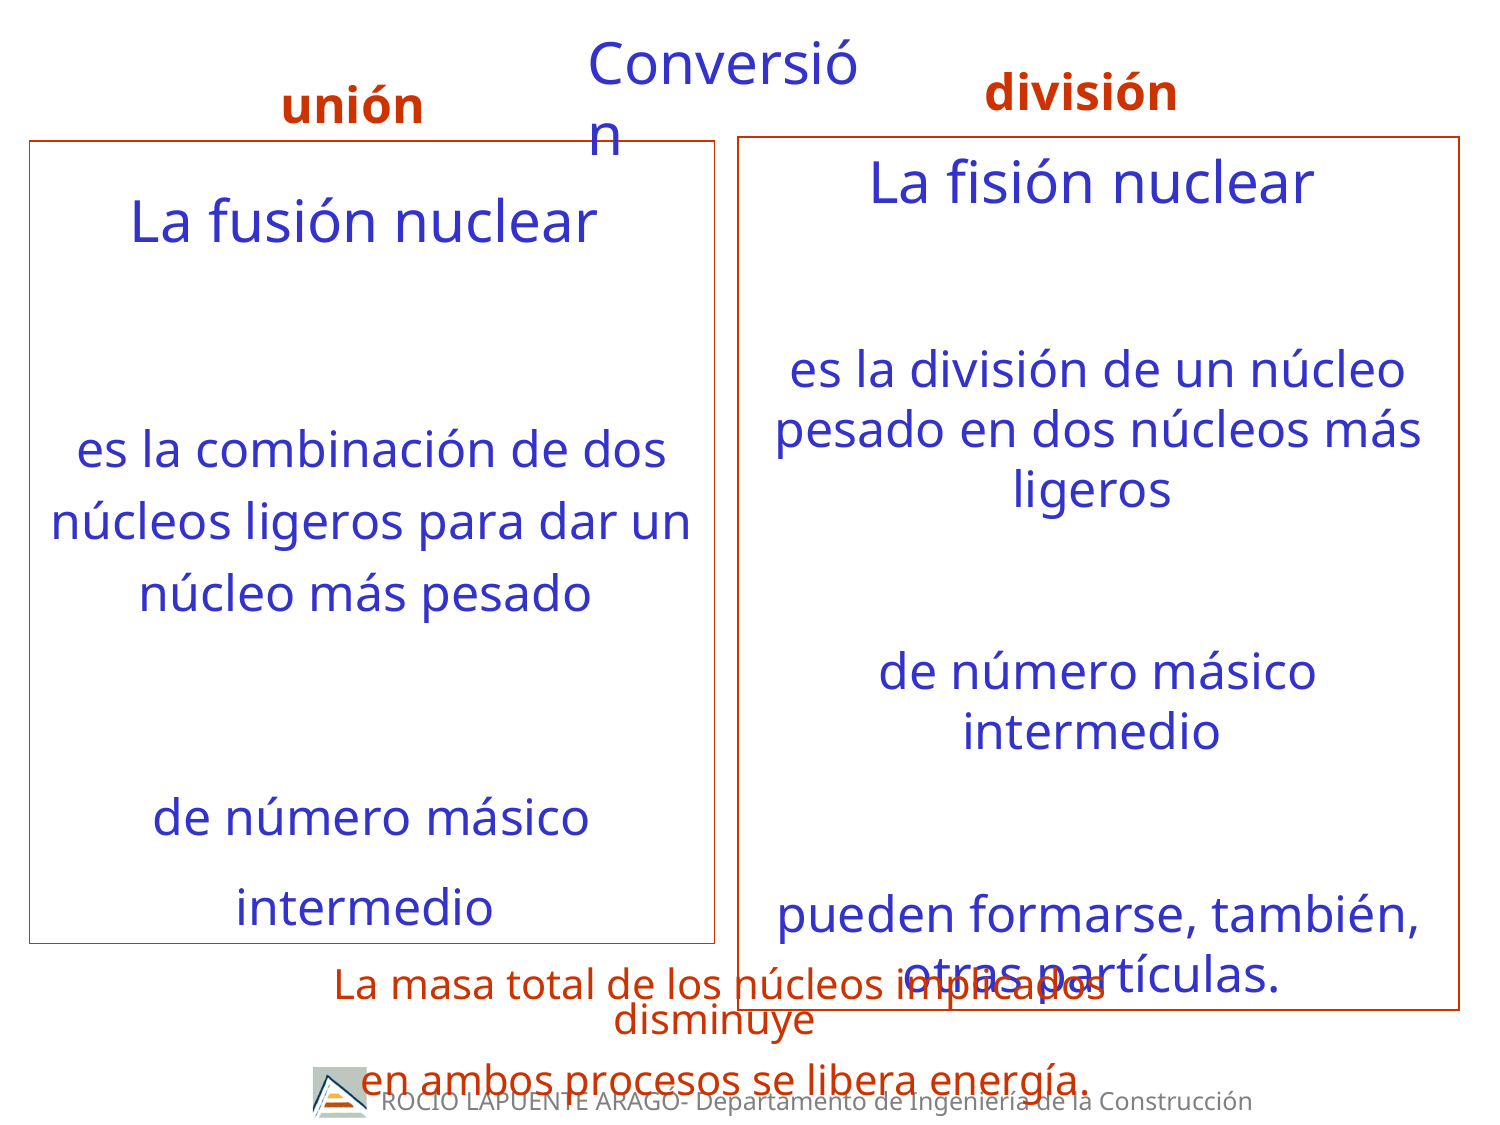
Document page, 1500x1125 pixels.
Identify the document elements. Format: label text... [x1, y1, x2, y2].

text_box Conversión [572, 18, 892, 175]
text_box división [970, 52, 1195, 128]
text_box unión [265, 66, 443, 142]
text_box La fusión nuclear es la combinación de dos núcleos ligeros para dar un núcleo más pesado de número másico intermedio [29, 141, 715, 944]
text_box La fisión nuclear es la división de un núcleo pesado en dos núcleos más ligeros de número másico intermedio pueden formarse, también, otras partículas. [738, 137, 1459, 1011]
text_box La masa total de los núcleos implicados disminuye en ambos procesos se libera energía. [218, 964, 1223, 1111]
